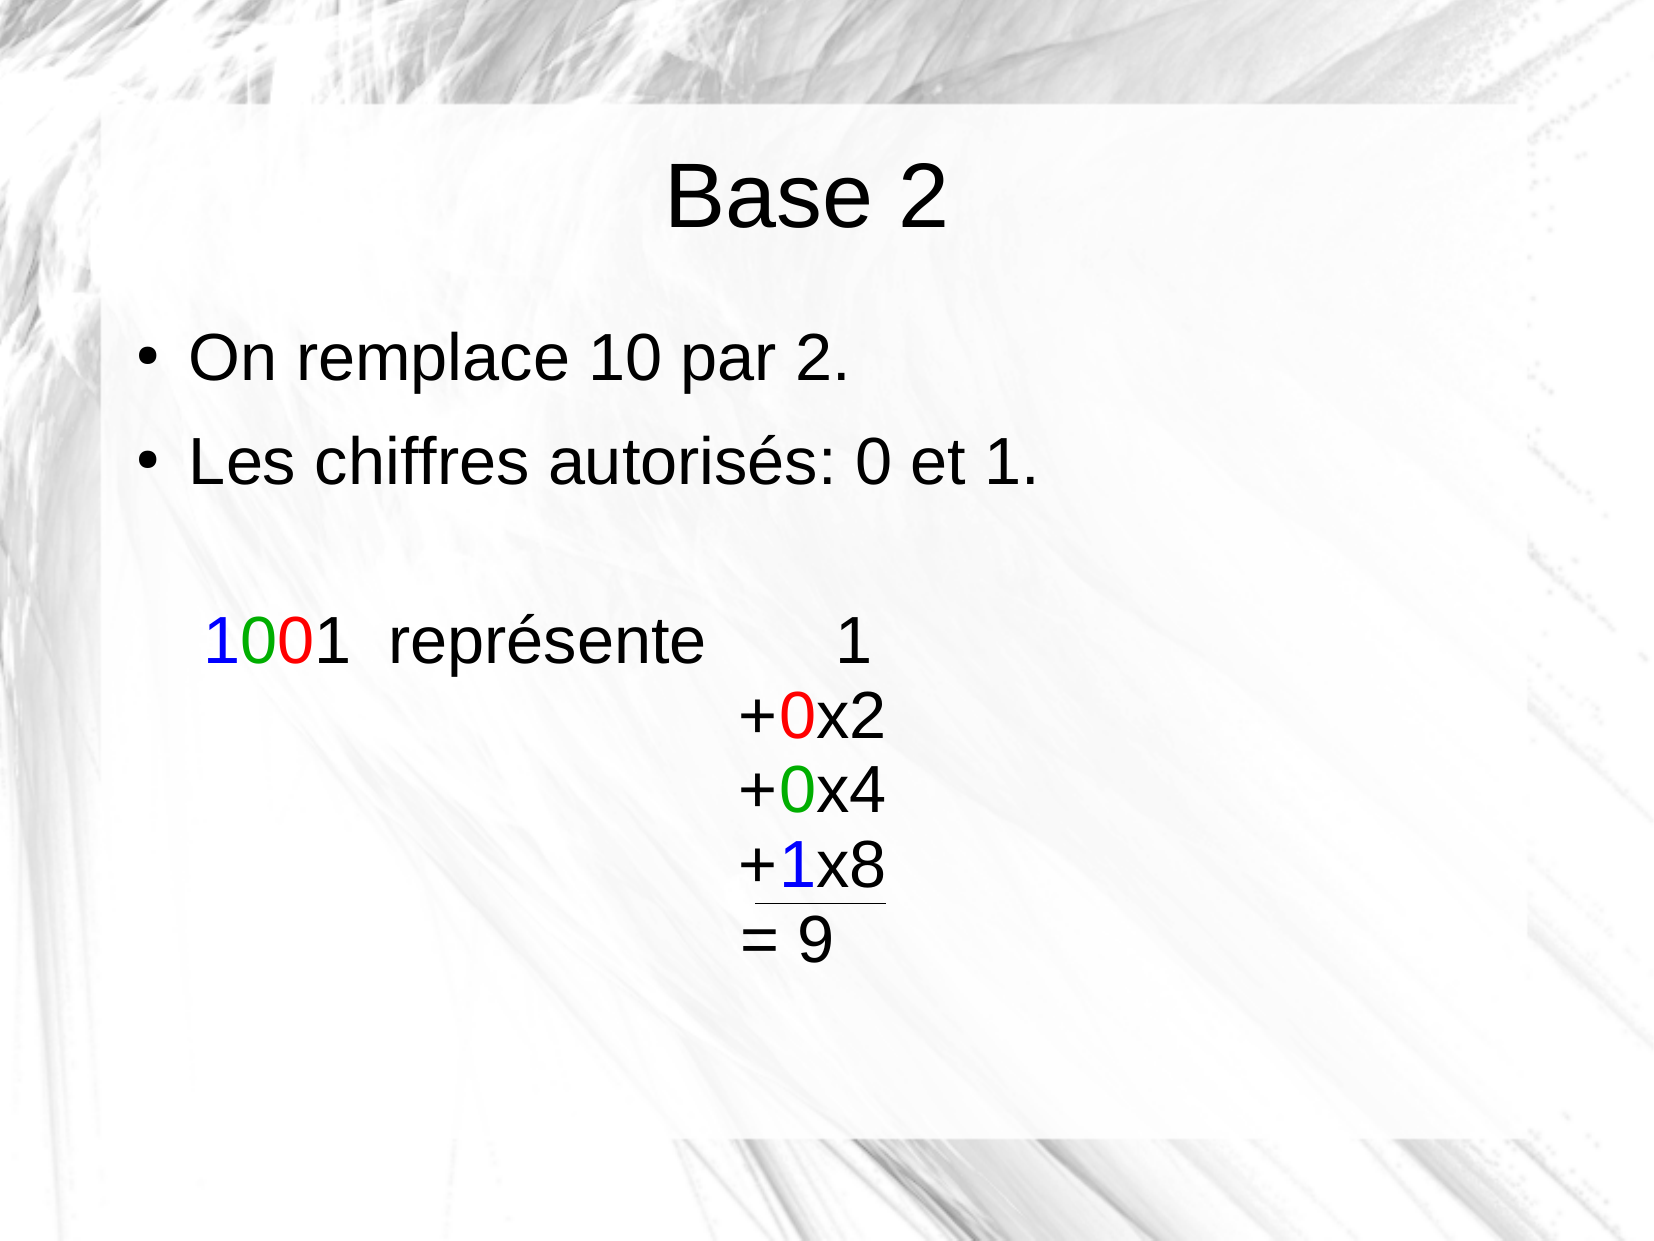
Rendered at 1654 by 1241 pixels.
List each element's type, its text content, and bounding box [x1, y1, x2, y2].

text_box 1001 représente 1 +0x2 +0x4 +1x8 = 9 [188, 595, 1359, 985]
title Base 2 [118, 119, 1506, 273]
picture [0, 0, 1654, 1241]
list On remplace 10 par 2. Les chiffres autorisés: 0 et 1. [118, 319, 1571, 1124]
